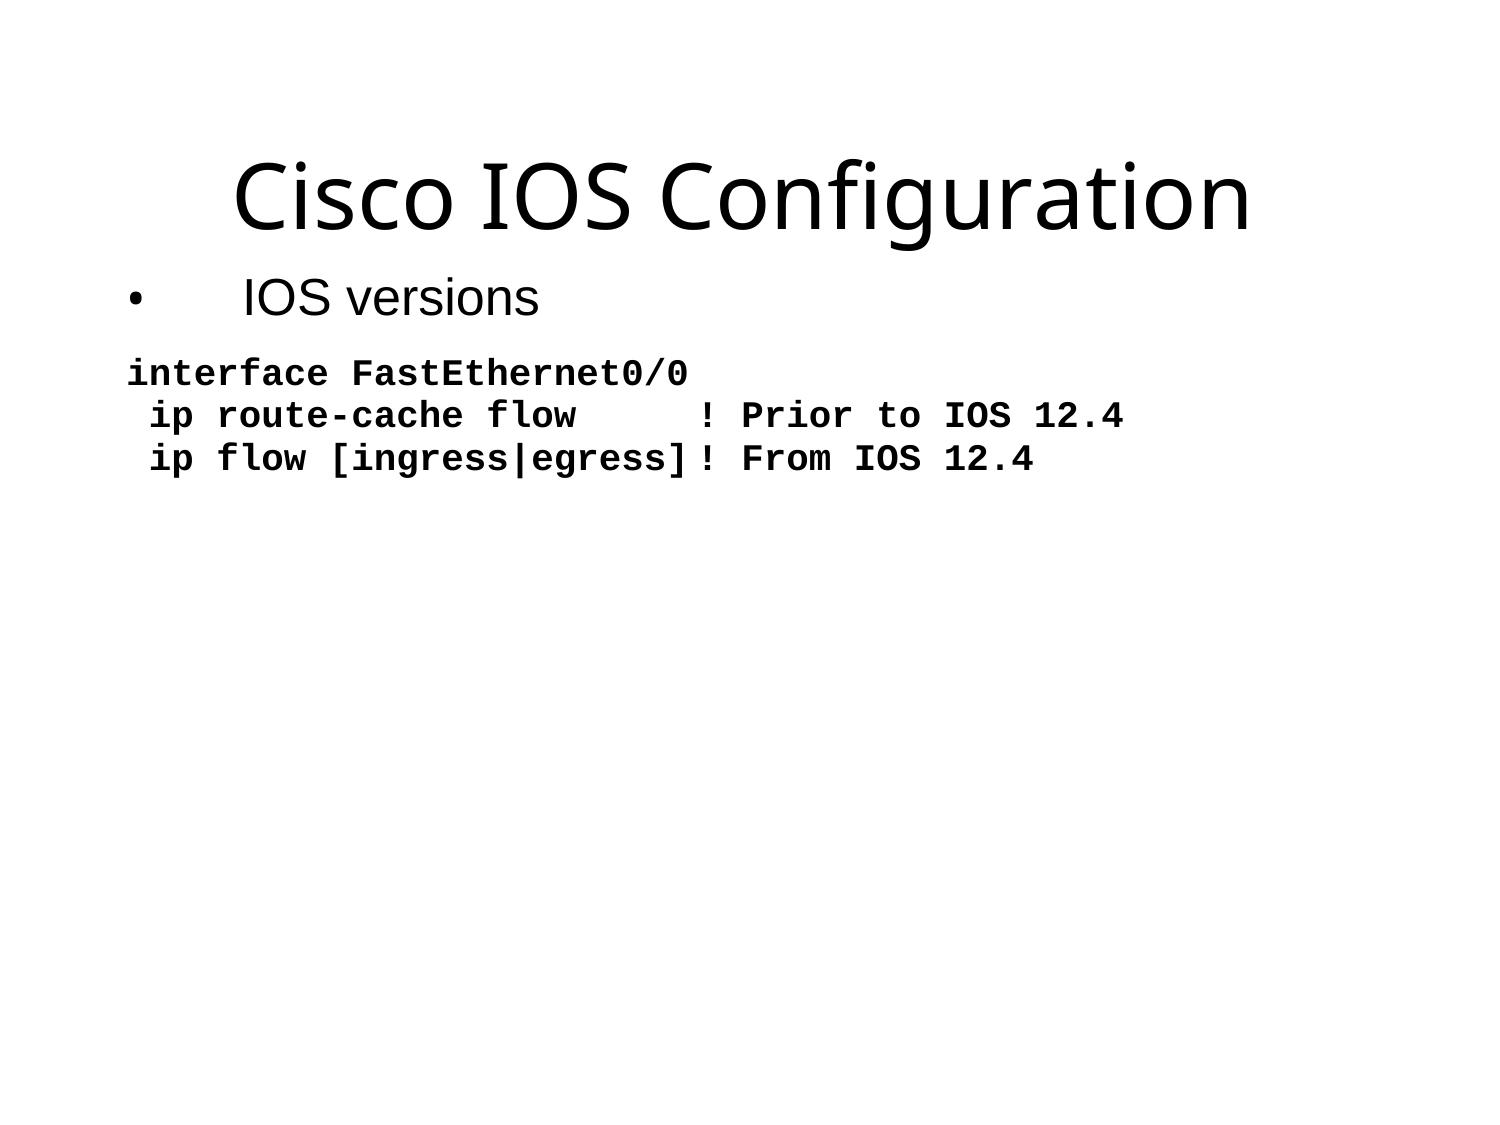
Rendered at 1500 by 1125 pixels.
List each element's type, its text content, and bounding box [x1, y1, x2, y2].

title Cisco IOS Configuration [112, 62, 1388, 259]
list IOS versions interface FastEthernet0/0 ip route-cache flow ! Prior to IOS 12.4 ip flow [ingress|egress] ! From IOS 12.4 [112, 259, 1388, 1097]
